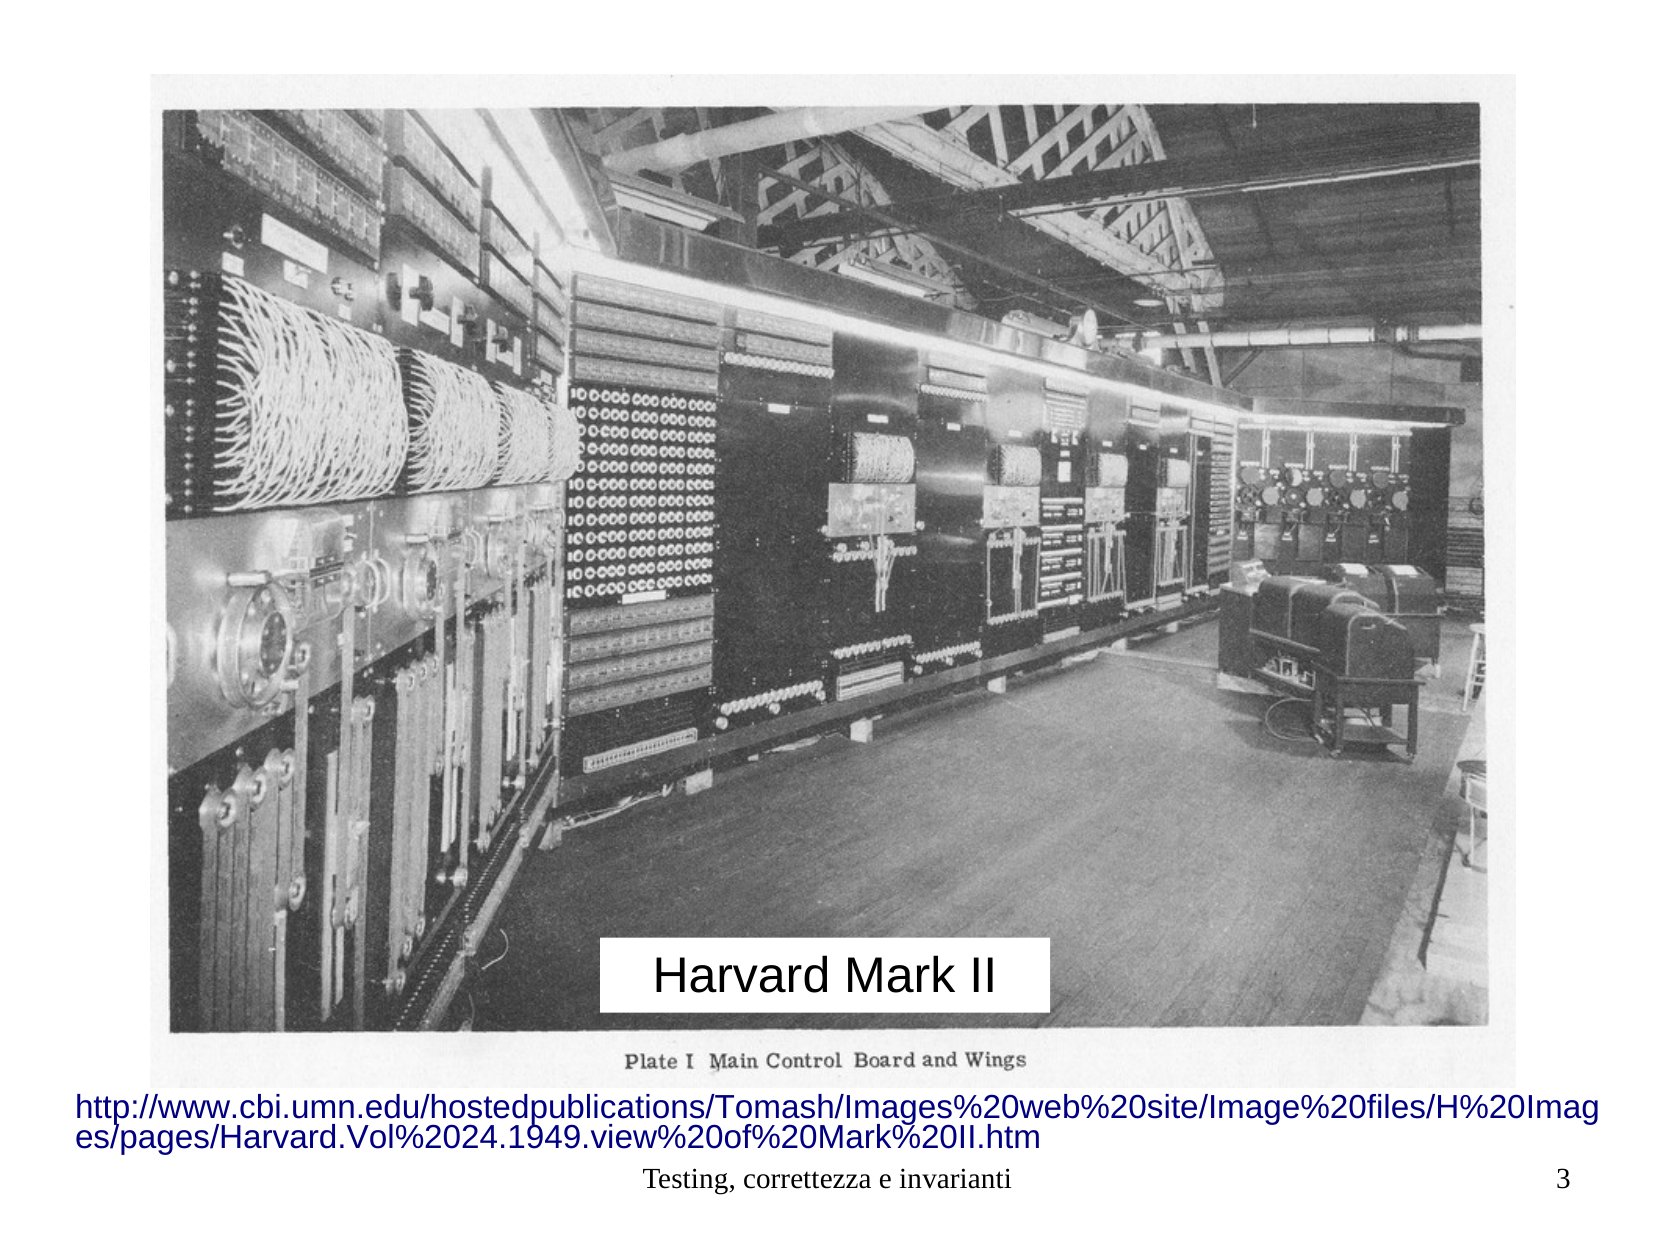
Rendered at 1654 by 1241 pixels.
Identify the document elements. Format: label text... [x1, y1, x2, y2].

text_box Harvard Mark II [600, 937, 1051, 1013]
text_box http://www.cbi.umn.edu/hostedpublications/Tomash/Images%20web%20site/Image%20files/H%20Images/pages/Harvard.Vol%2024.1949.view%20of%20Mark%20II.htm [75, 1088, 1613, 1163]
picture [150, 74, 1516, 1088]
